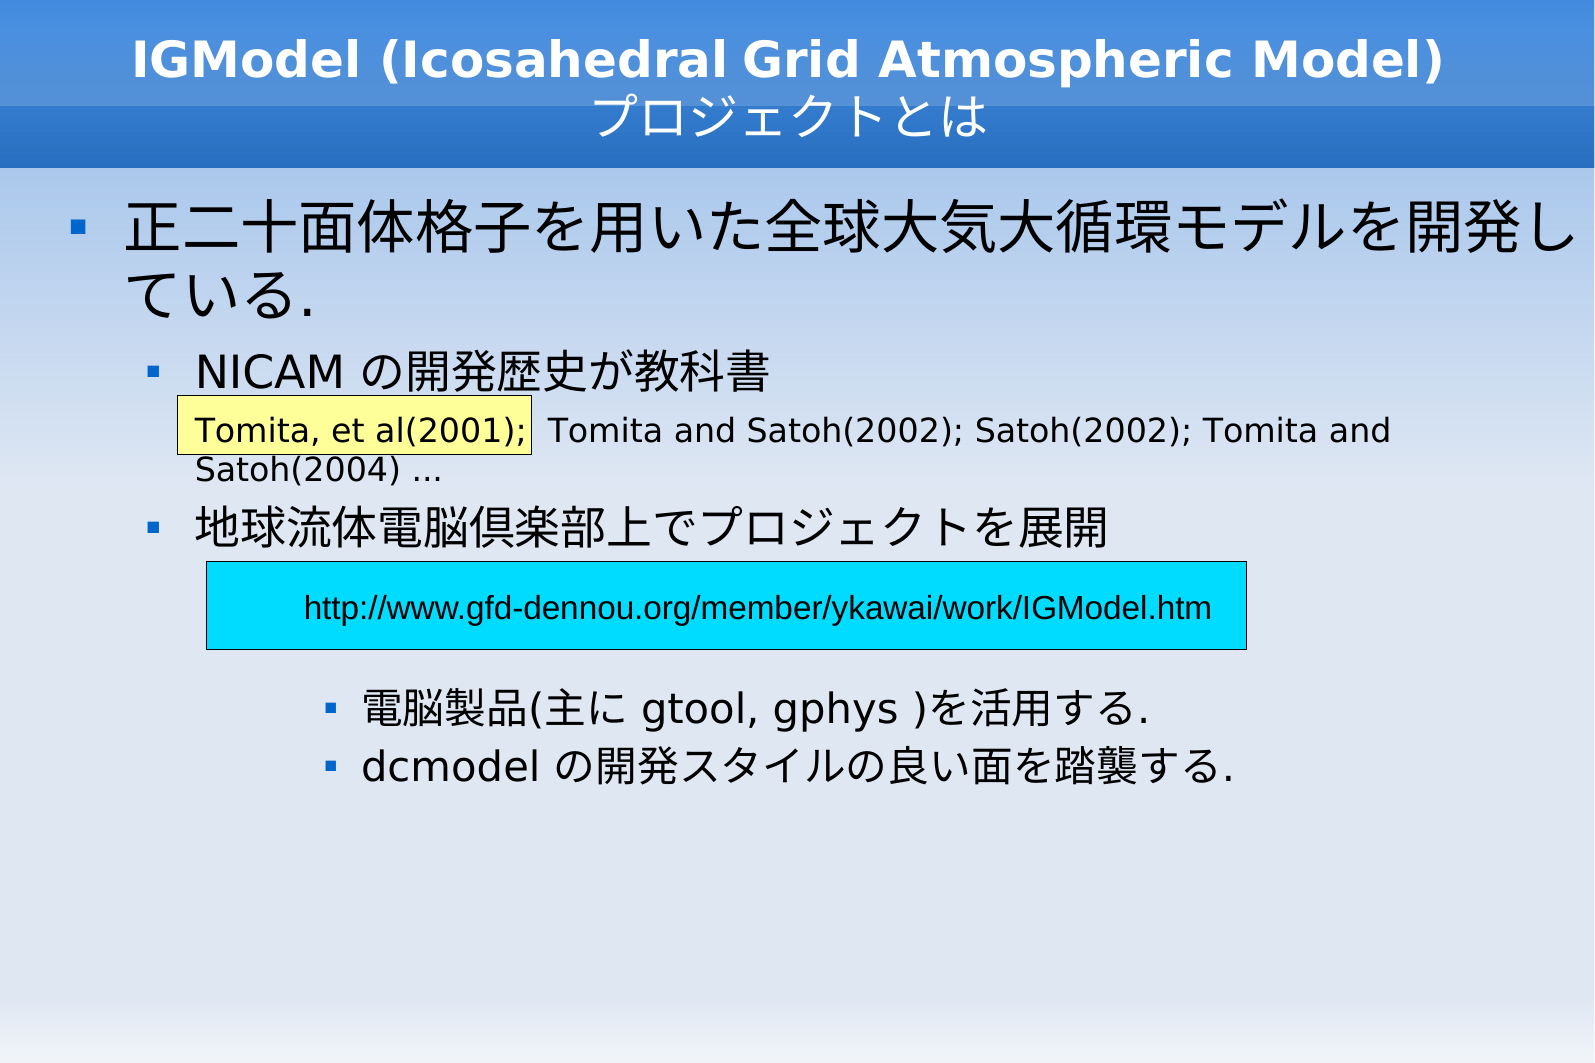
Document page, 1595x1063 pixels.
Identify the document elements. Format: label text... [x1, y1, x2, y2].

text_box http://www.gfd-dennou.org/member/ykawai/work/IGModel.htm [206, 561, 1247, 650]
list 正二十面体格子を用いた全球大気大循環モデルを開発している. NICAM の開発歴史が教科書 Tomita, et al(2001); Tomita and Satoh(2002); Satoh(2002); Tomita and Satoh(2004) ... 地球流体電脳倶楽部上でプロジェクトを展開 電脳製品(主に gtool, gphys )を活用する. dcmodel の開発スタイルの良い面を踏襲する. [53, 194, 1595, 1052]
title IGModel (Icosahedral Grid Atmospheric Model) プロジェクトとは [70, 0, 1506, 178]
picture [0, 0, 1595, 1063]
